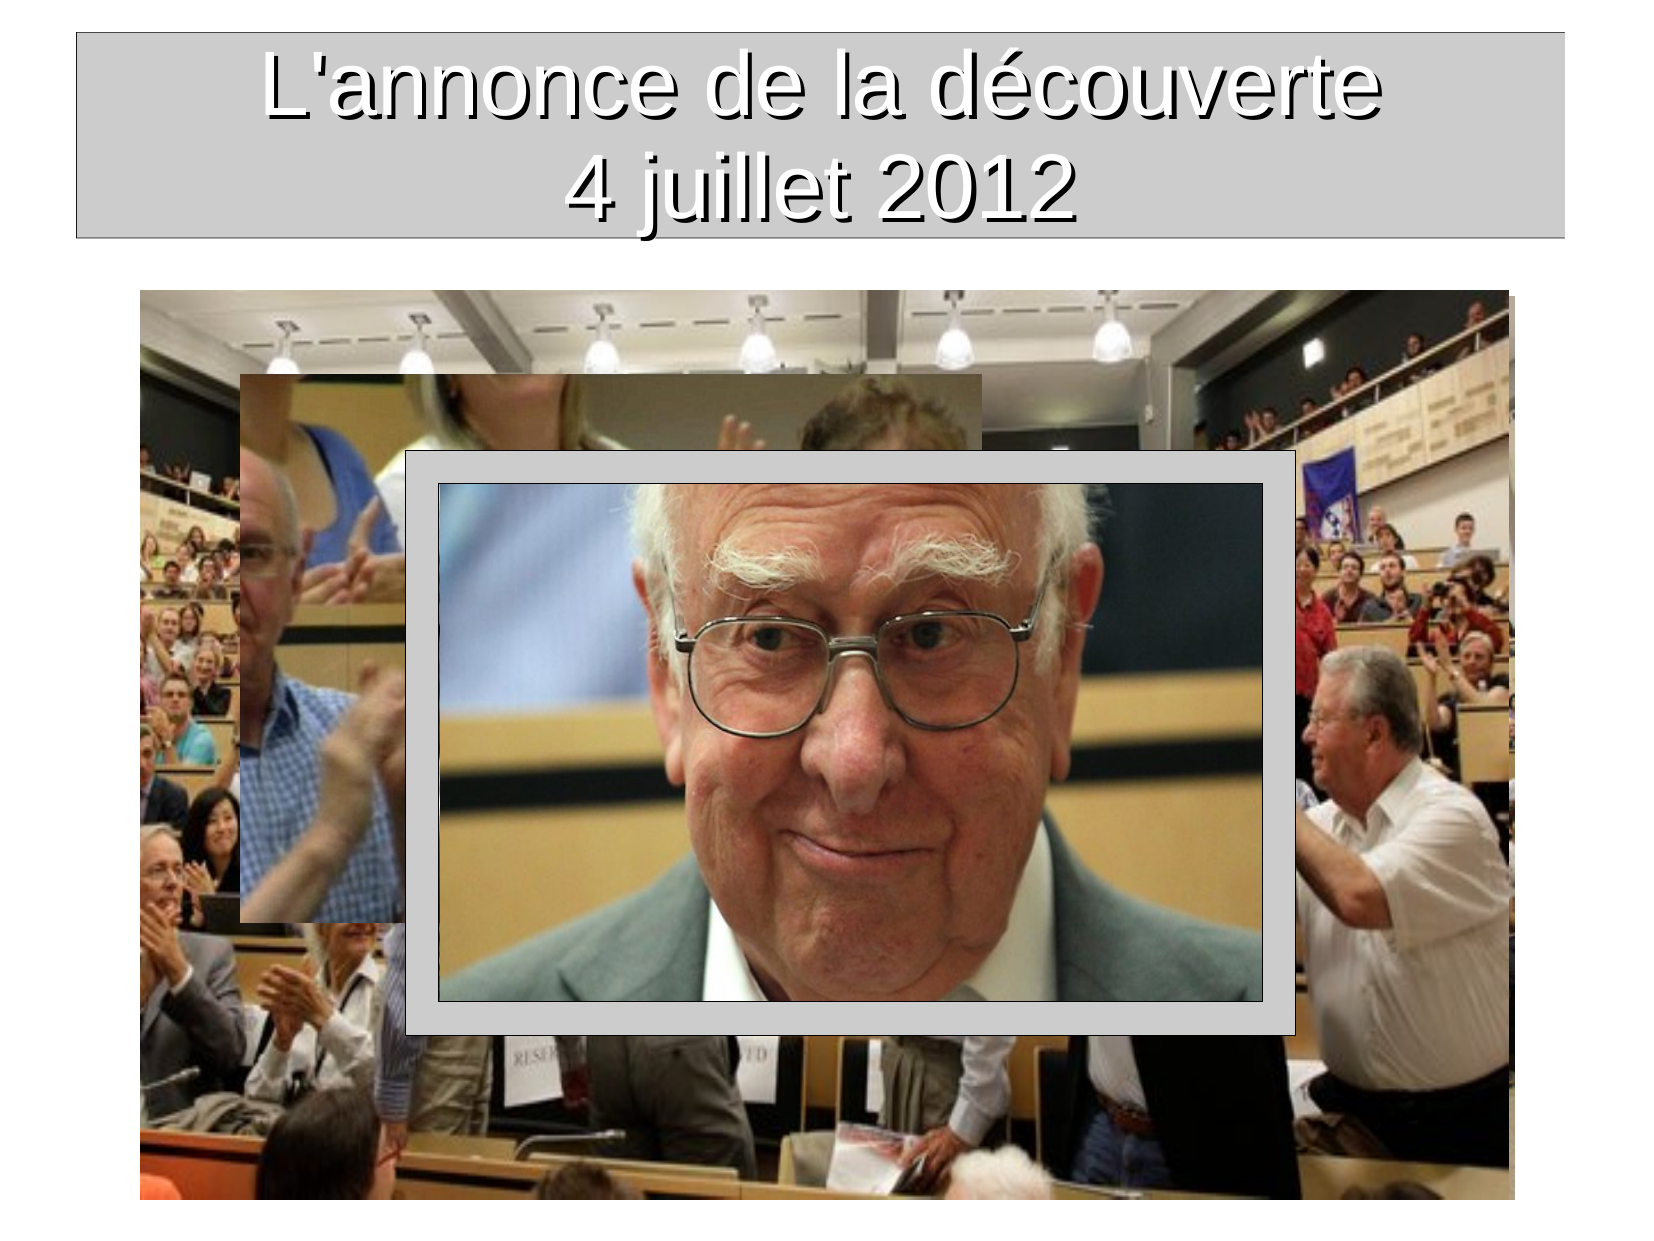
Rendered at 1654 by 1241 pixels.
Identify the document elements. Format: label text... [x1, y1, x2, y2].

picture [140, 290, 1515, 1201]
title L'annonce de la découverte 4 juillet 2012 [76, 32, 1565, 238]
text_box [405, 450, 1296, 1036]
